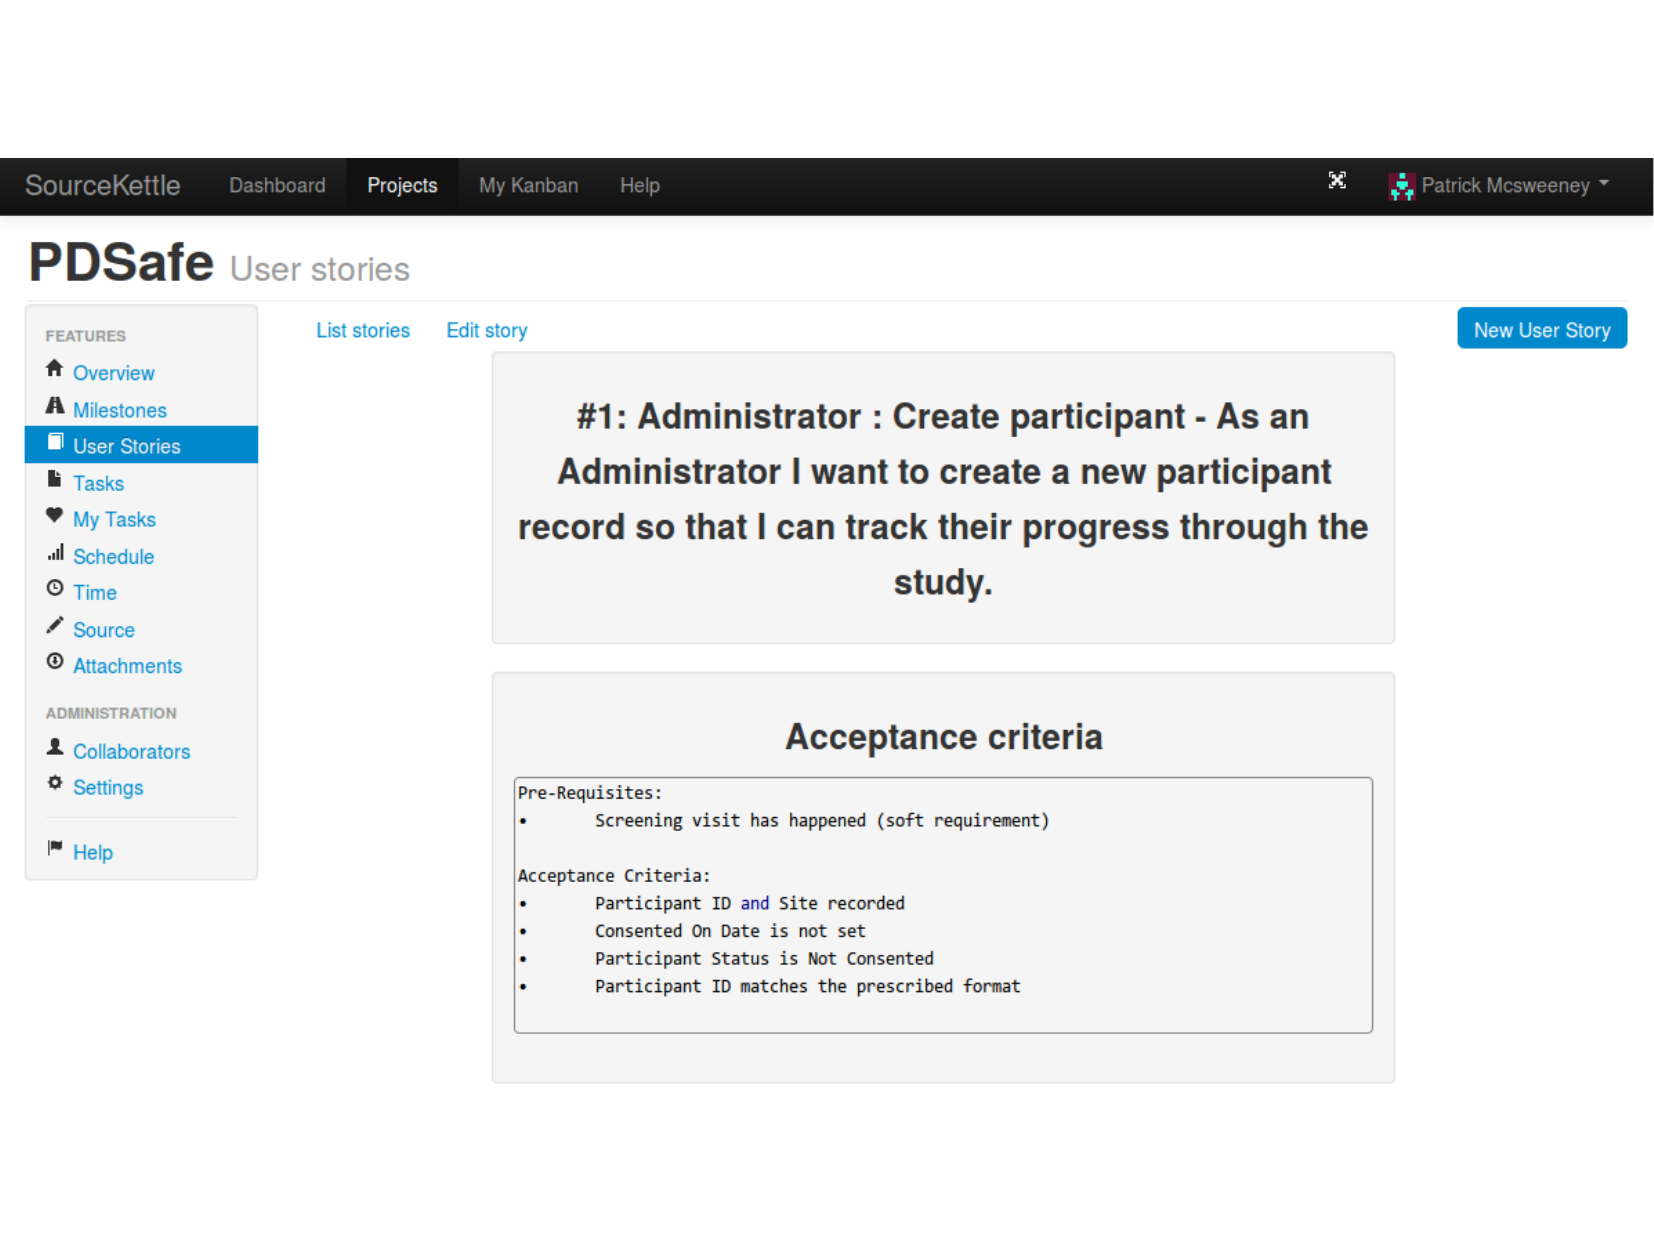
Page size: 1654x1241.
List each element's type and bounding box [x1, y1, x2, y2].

picture [0, 158, 1654, 1092]
